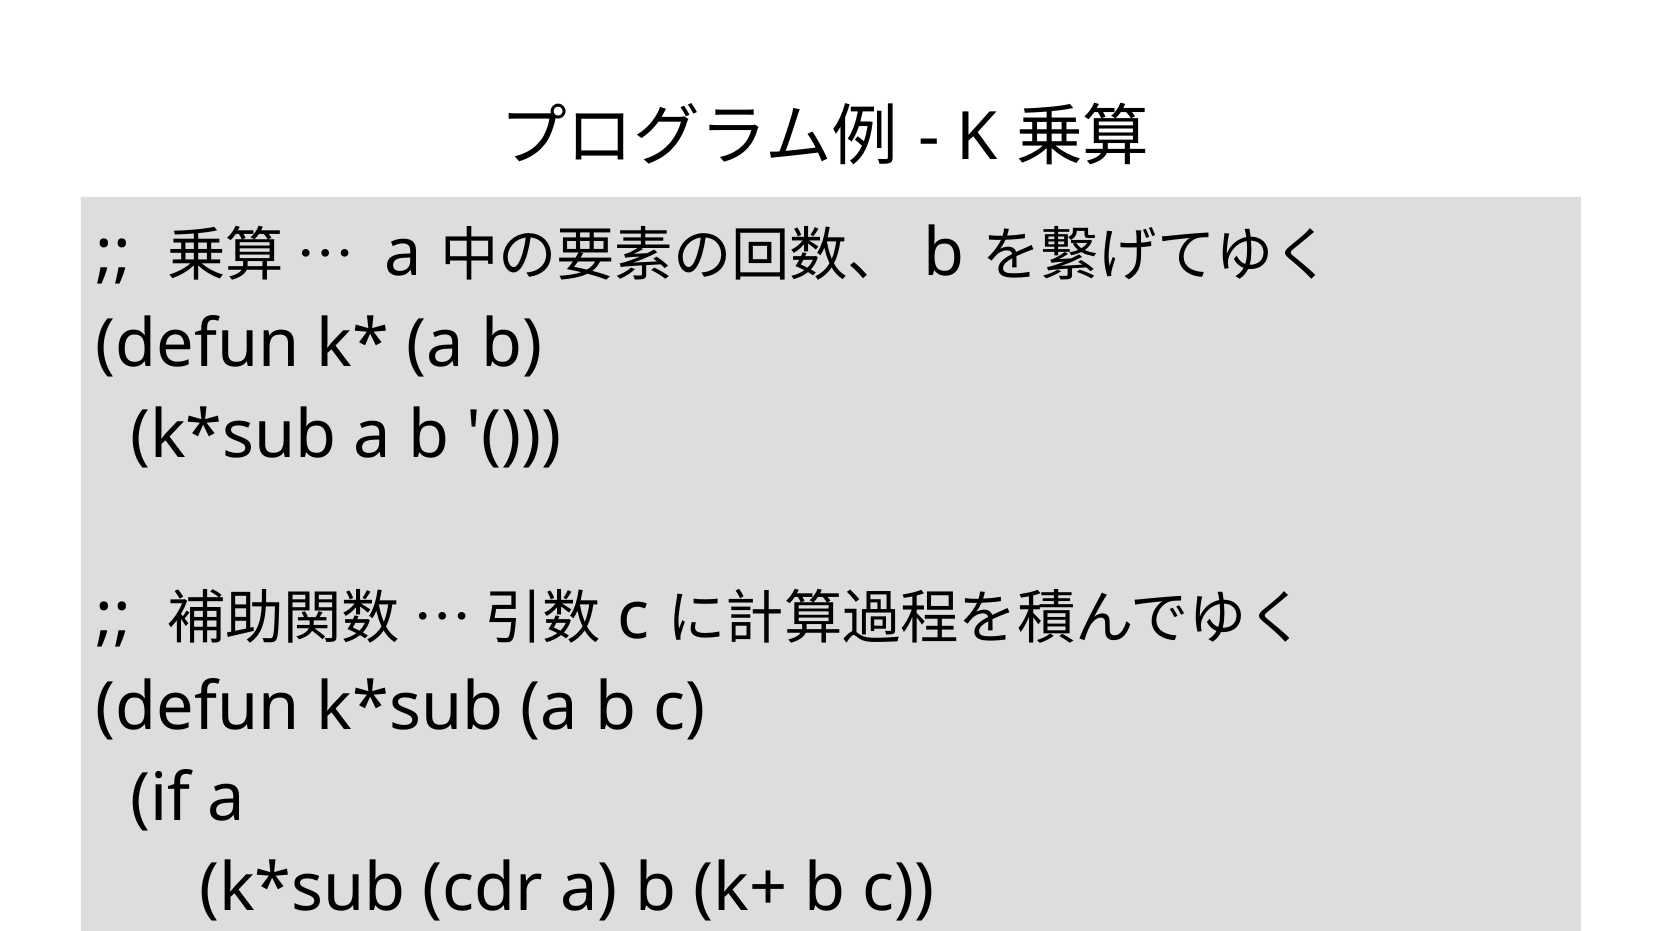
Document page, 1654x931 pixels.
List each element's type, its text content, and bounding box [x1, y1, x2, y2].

text_box ;; 乗算 … a中の要素の回数、bを繋げてゆく (defun k* (a b) (k*sub a b '())) ;; 補助関数 … 引数cに計算過程を積んでゆく (defun k*sub (a b c) (if a (k*sub (cdr a) b (k+ b c)) c)) [80, 196, 1581, 876]
text_box プログラム例- K乗算 [75, 75, 1576, 164]
